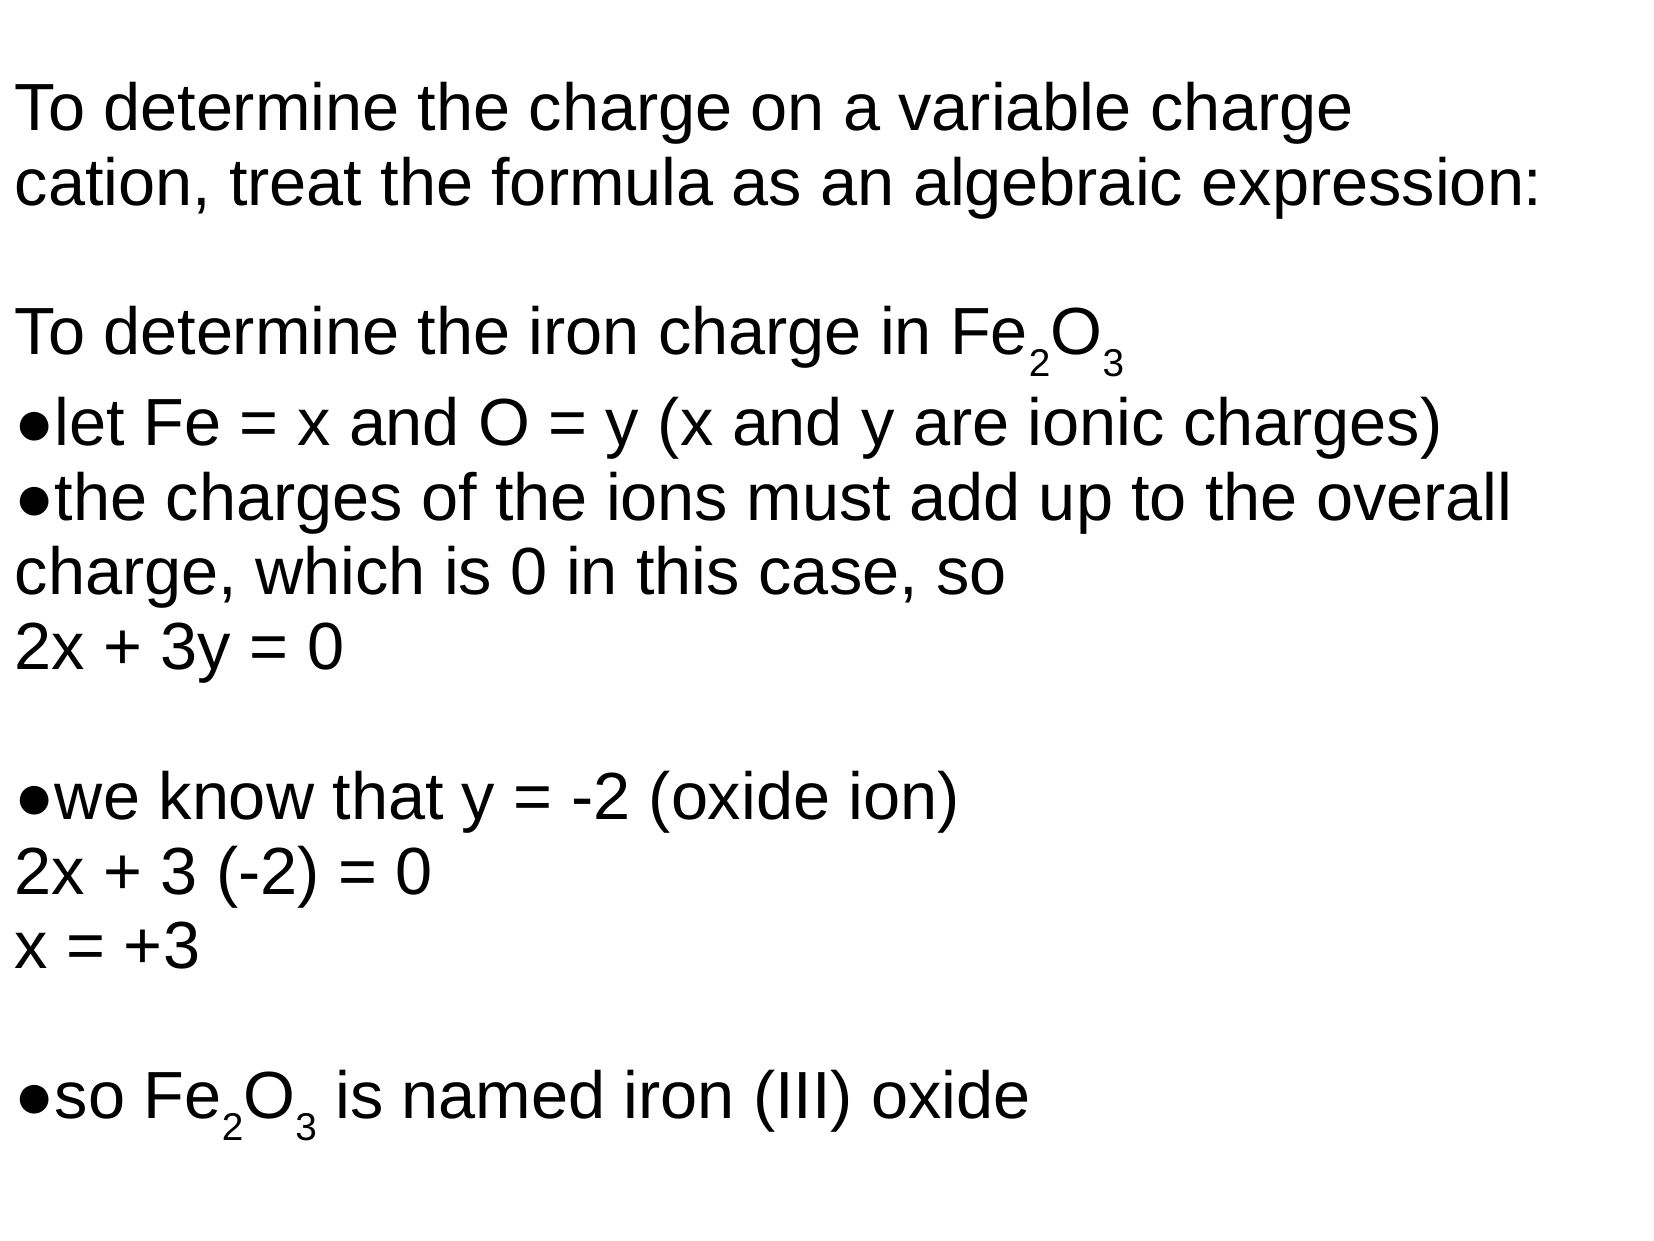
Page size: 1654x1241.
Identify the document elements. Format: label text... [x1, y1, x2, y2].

text_box To determine the charge on a variable charge cation, treat the formula as an algebraic expression: To determine the iron charge in Fe2O3 ●let Fe = x and O = y (x and y are ionic charges) ●the charges of the ions must add up to the overall charge, which is 0 in this case, so 2x + 3y = 0 ●we know that y = -2 (oxide ion) 2x + 3 (-2) = 0 x = +3 ●so Fe2O3 is named iron (III) oxide [0, 62, 1585, 1157]
